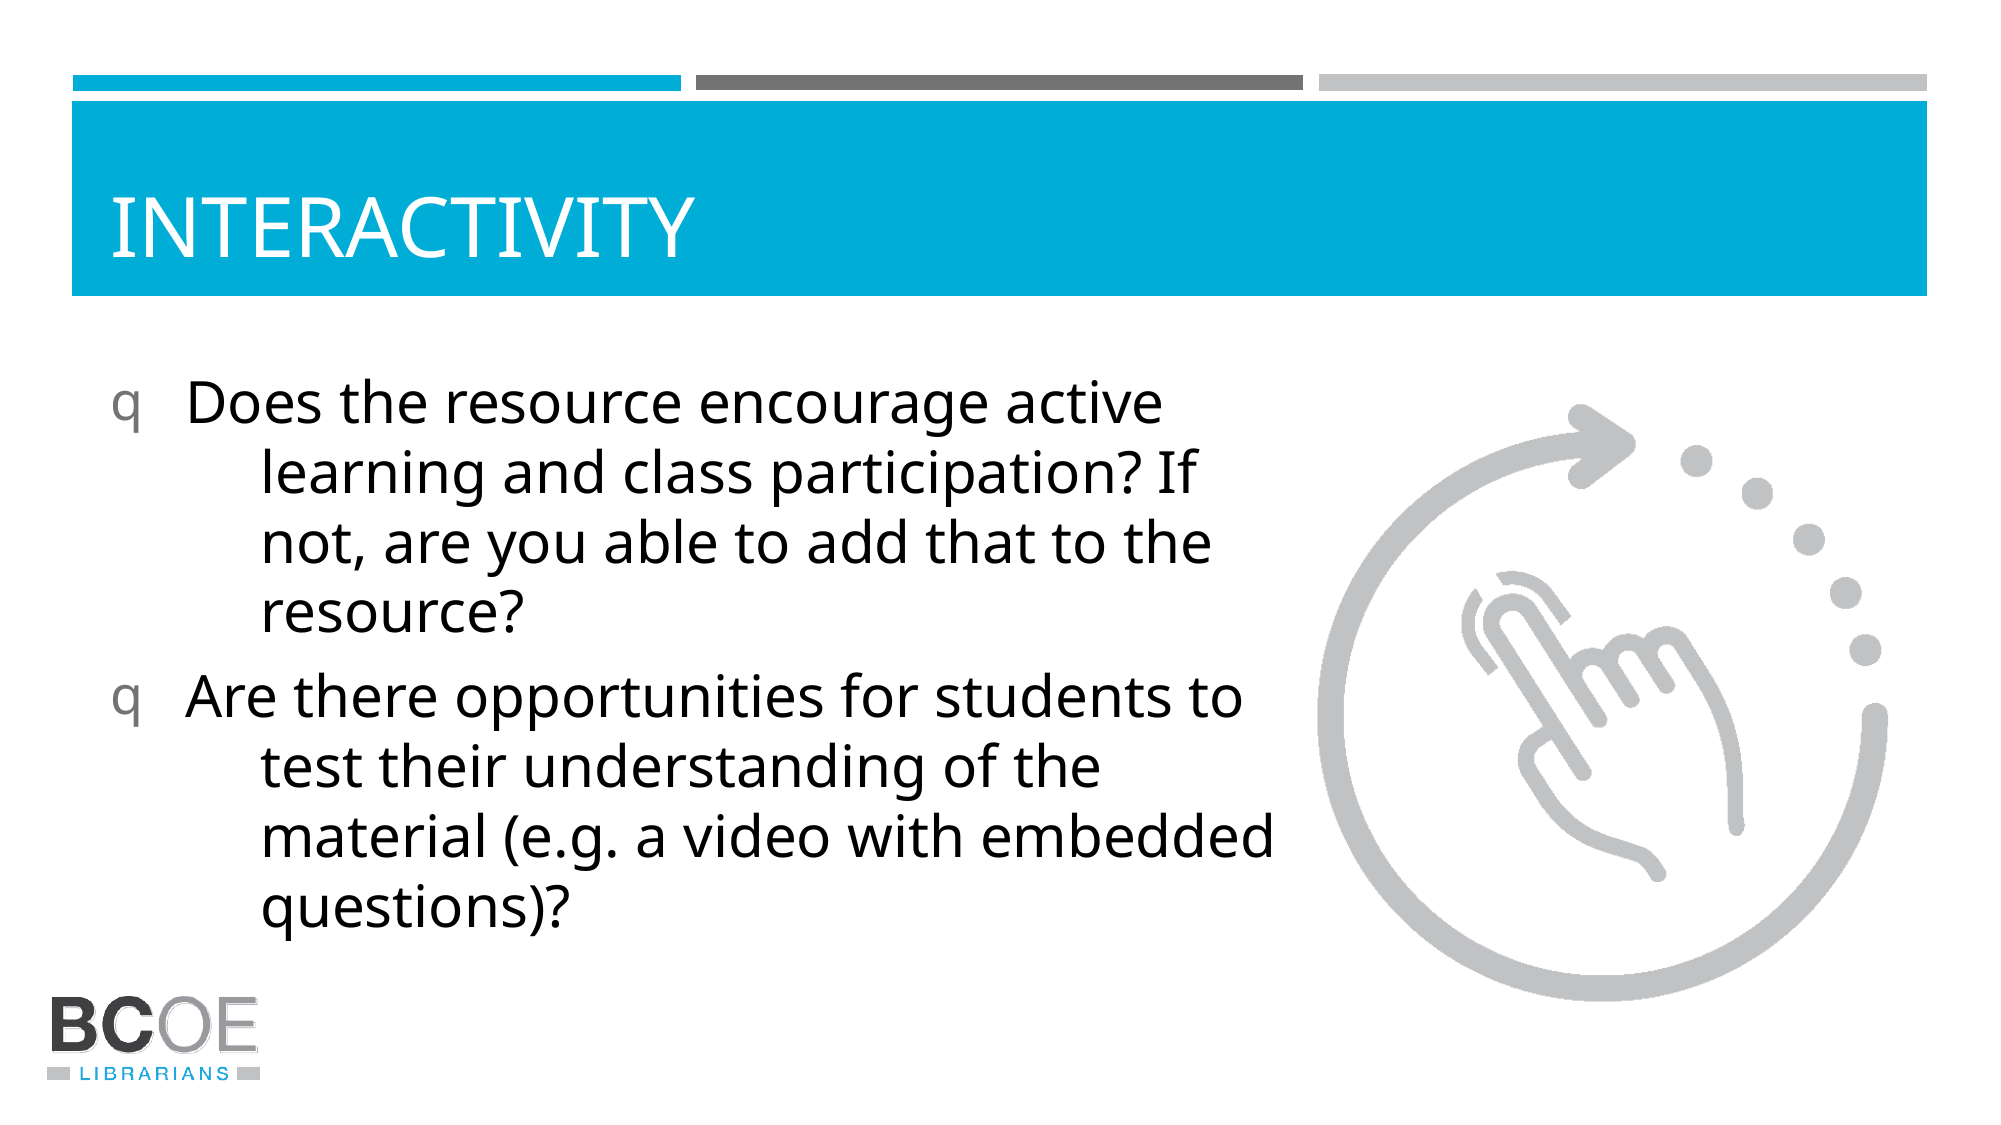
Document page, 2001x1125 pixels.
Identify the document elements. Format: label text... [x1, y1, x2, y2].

title Interactivity [95, 115, 1905, 282]
list Does the resource encourage active learning and class participation? If not, are you able to add that to the resource? Are there opportunities for students to test their understanding of the material (e.g. a video with embedded questions)? [95, 357, 1305, 962]
picture [40, 988, 268, 1087]
picture [1304, 398, 1915, 1015]
